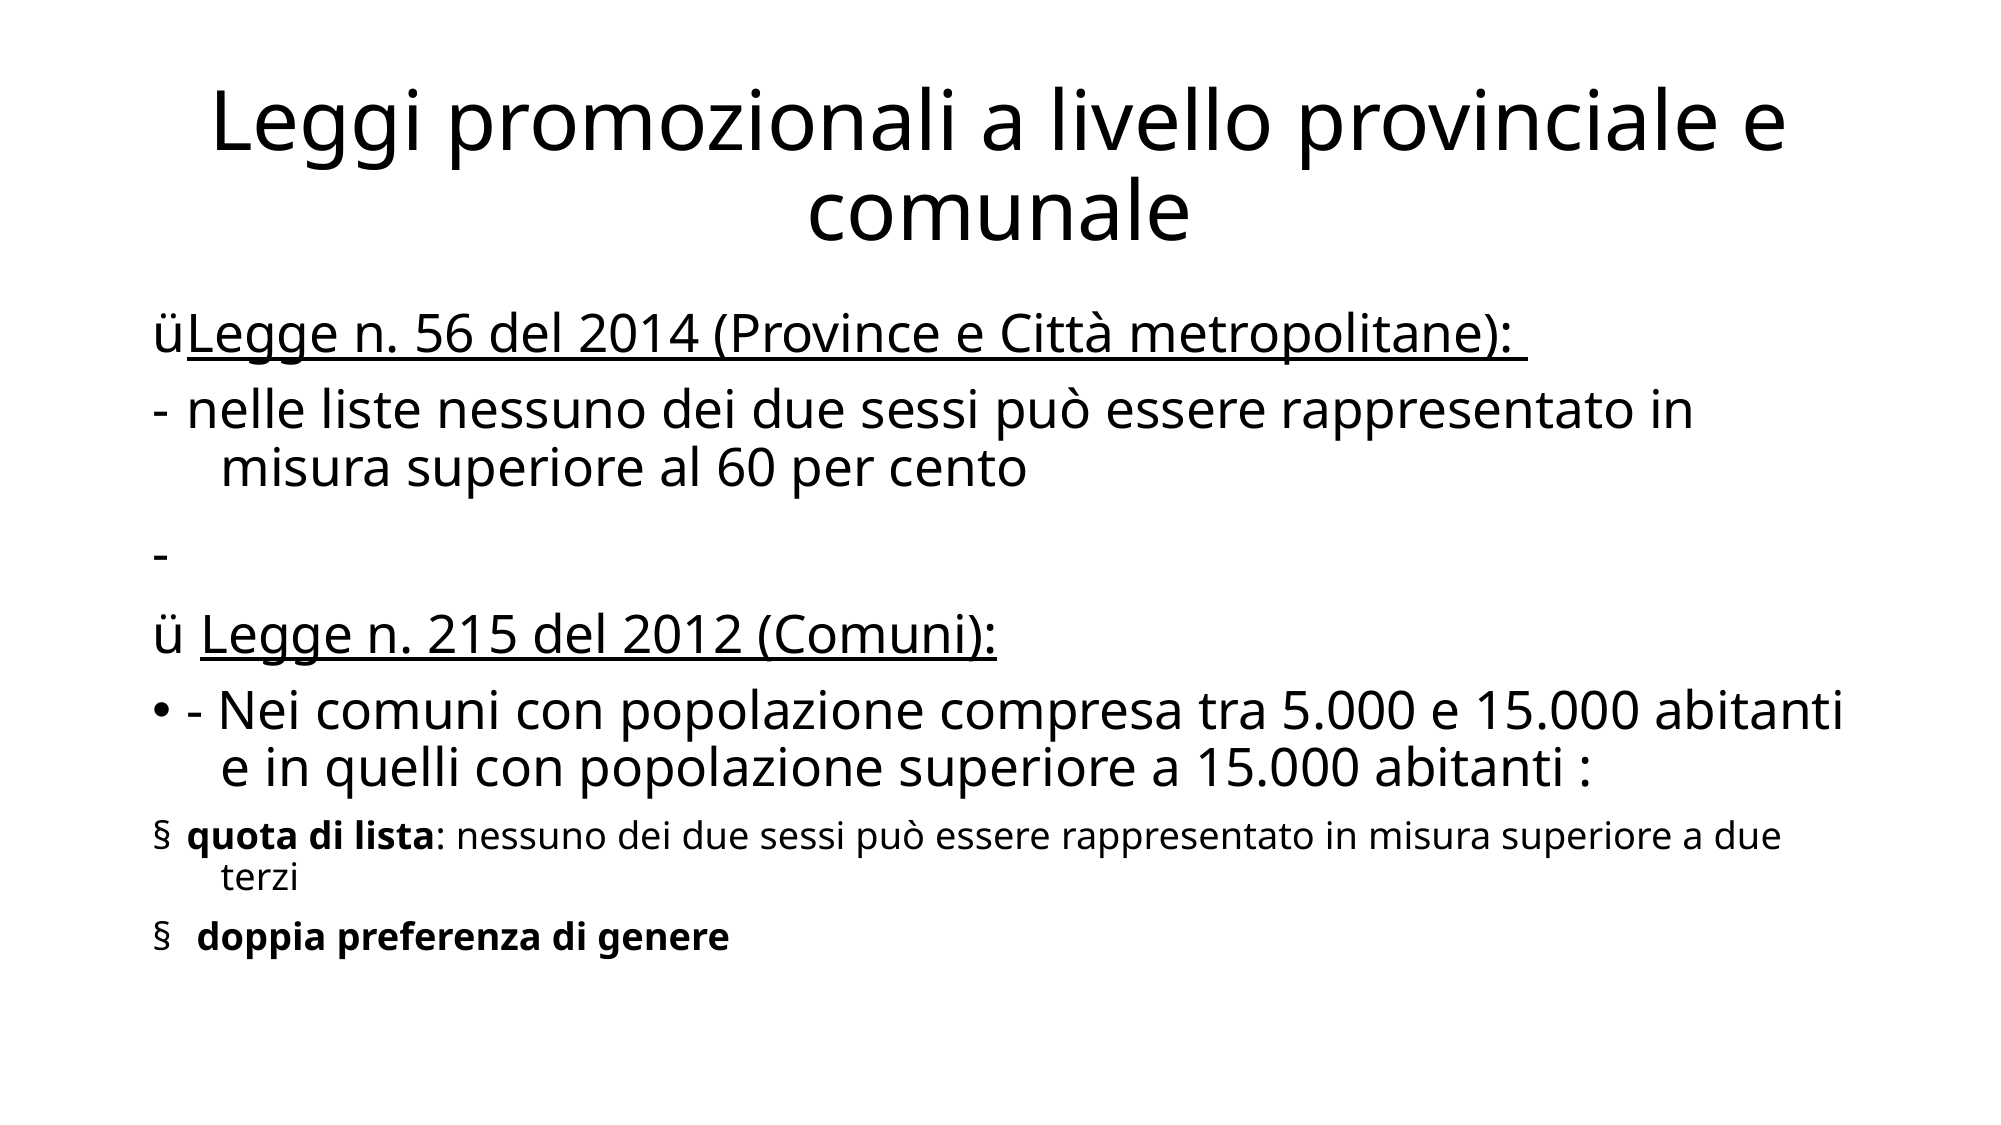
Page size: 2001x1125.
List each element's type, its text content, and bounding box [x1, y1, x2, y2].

list Legge n. 56 del 2014 (Province e Città metropolitane): nelle liste nessuno dei due sessi può essere rappresentato in misura superiore al 60 per cento Legge n. 215 del 2012 (Comuni): - Nei comuni con popolazione compresa tra 5.000 e 15.000 abitanti e in quelli con popolazione superiore a 15.000 abitanti : quota di lista: nessuno dei due sessi può essere rappresentato in misura superiore a due terzi doppia preferenza di genere [137, 299, 1863, 1014]
title Leggi promozionali a livello provinciale e comunale [137, 59, 1863, 278]
